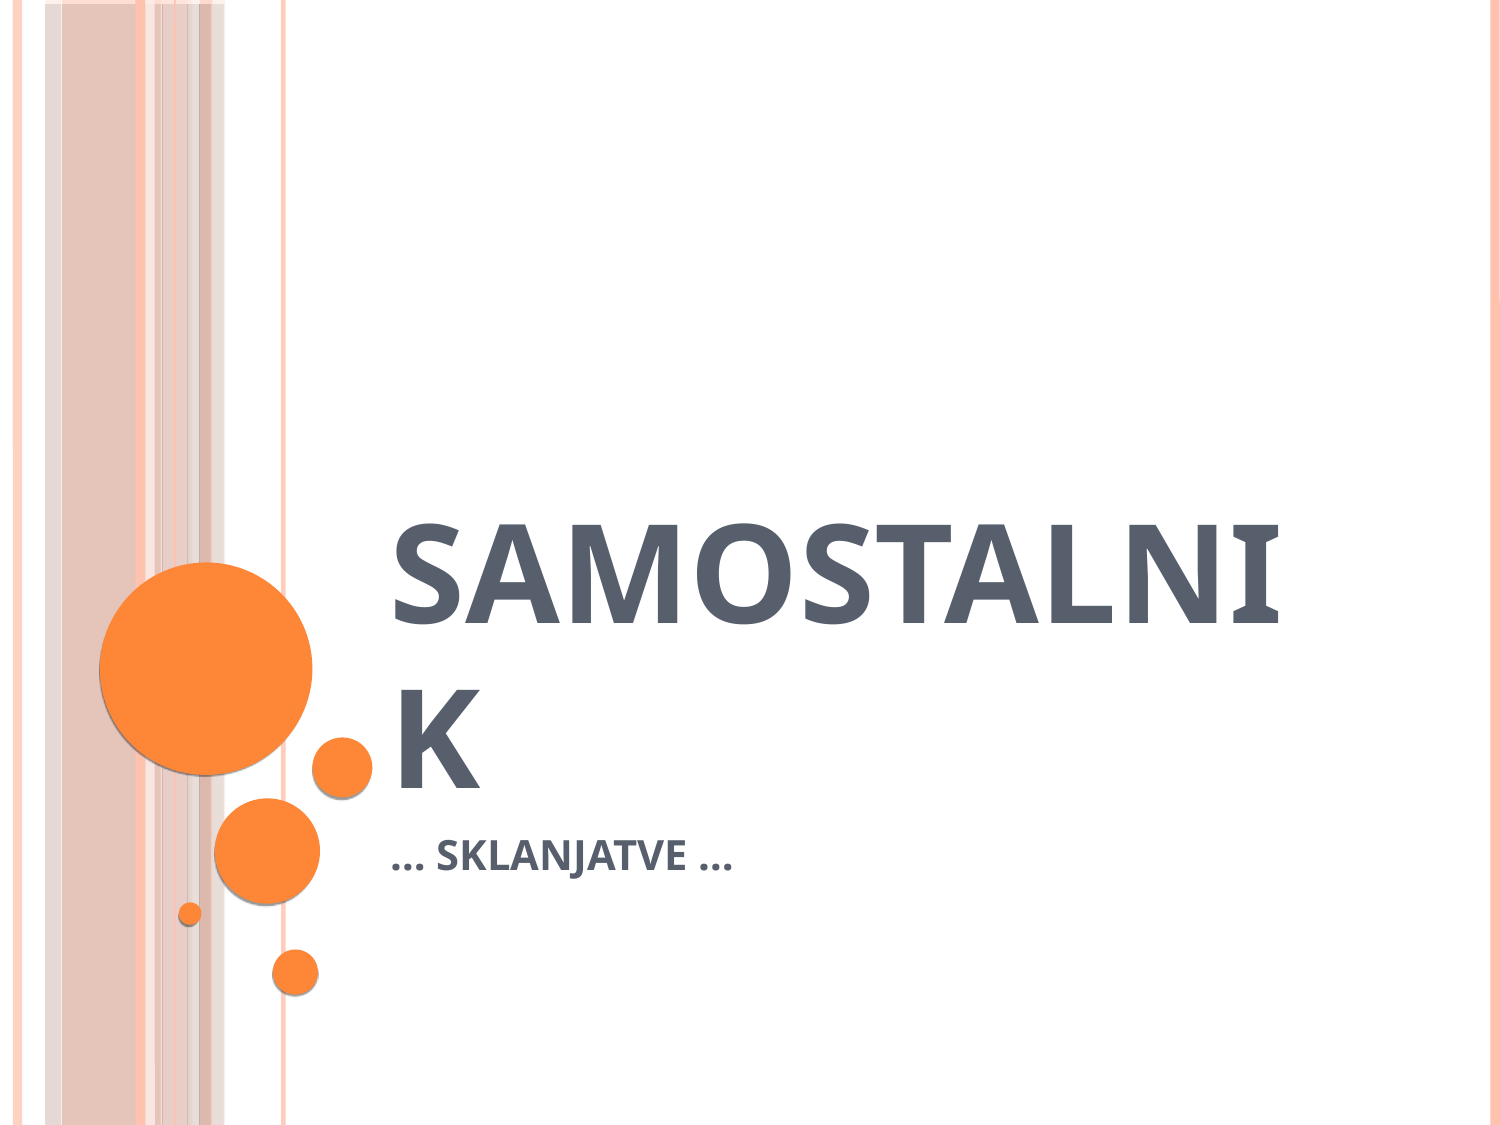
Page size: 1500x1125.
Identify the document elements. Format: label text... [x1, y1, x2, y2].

subtitle … SKLANJATVE … [375, 820, 1388, 1046]
title SAMOSTALNIK [375, 512, 1388, 820]
